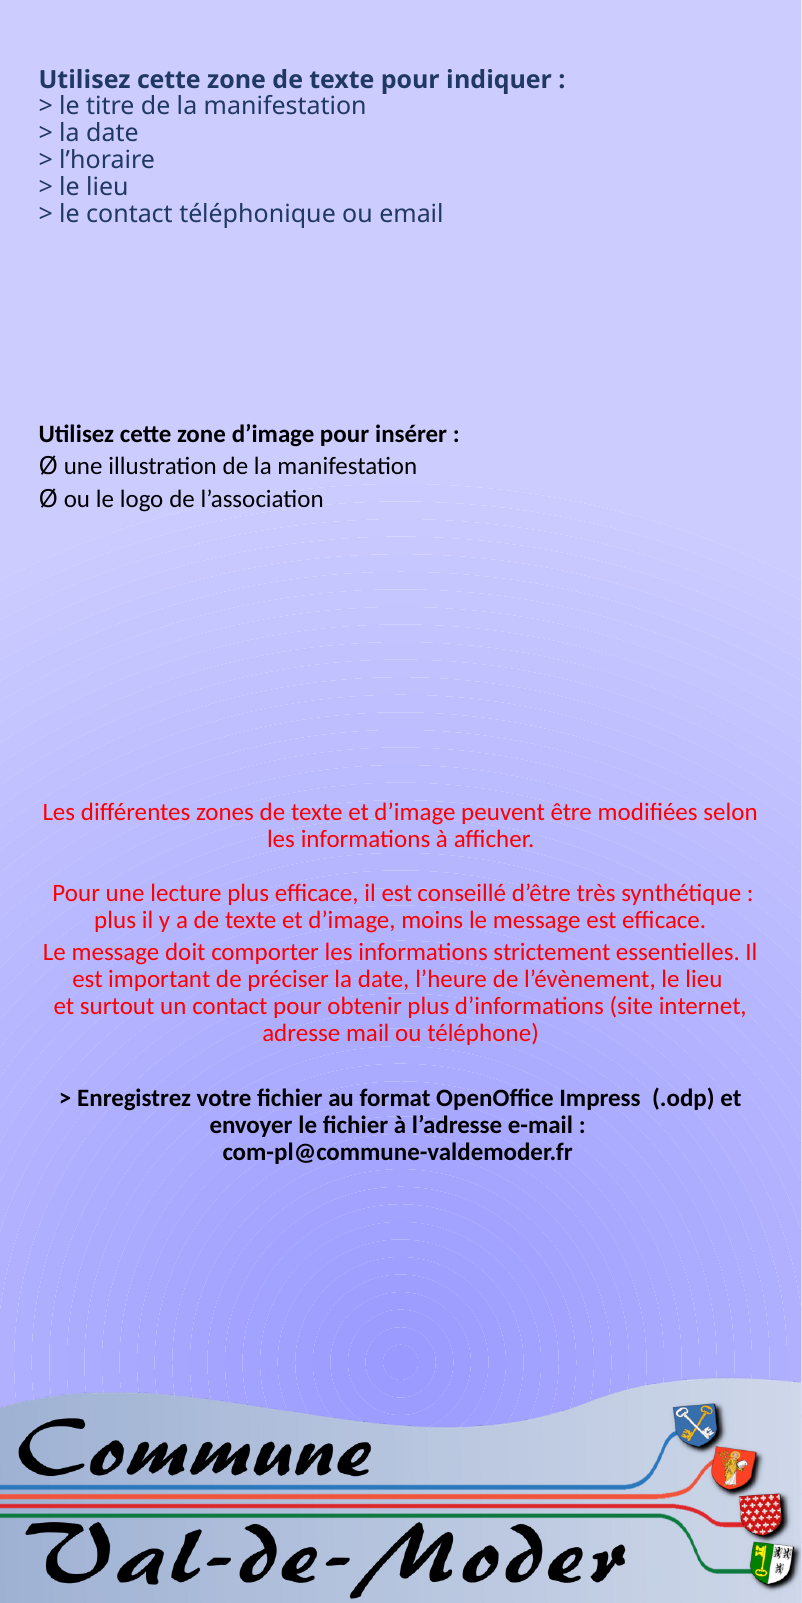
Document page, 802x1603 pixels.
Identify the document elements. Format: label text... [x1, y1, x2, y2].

list Utilisez cette zone d’image pour insérer : une illustration de la manifestation ou le logo de l’association [23, 413, 783, 710]
title Utilisez cette zone de texte pour indiquer : > le titre de la manifestation > la date > l’horaire > le lieu > le contact téléphonique ou email [23, 59, 768, 378]
list Les différentes zones de texte et d’image peuvent être modifiées selon les informations à afficher. Pour une lecture plus efficace, il est conseillé d’être très synthétique : plus il y a de texte et d’image, moins le message est efficace. Le message doit comporter les informations strictement essentielles. Il est important de préciser la date, l’heure de l’évènement, le lieu et surtout un contact pour obtenir plus d’informations (site internet, adresse mail ou téléphone) > Enregistrez votre fichier au format OpenOffice Impress (.odp) et envoyer le fichier à l’adresse e-mail : com-pl@commune-valdemoder.fr [22, 791, 780, 1280]
picture [0, 1331, 802, 1603]
